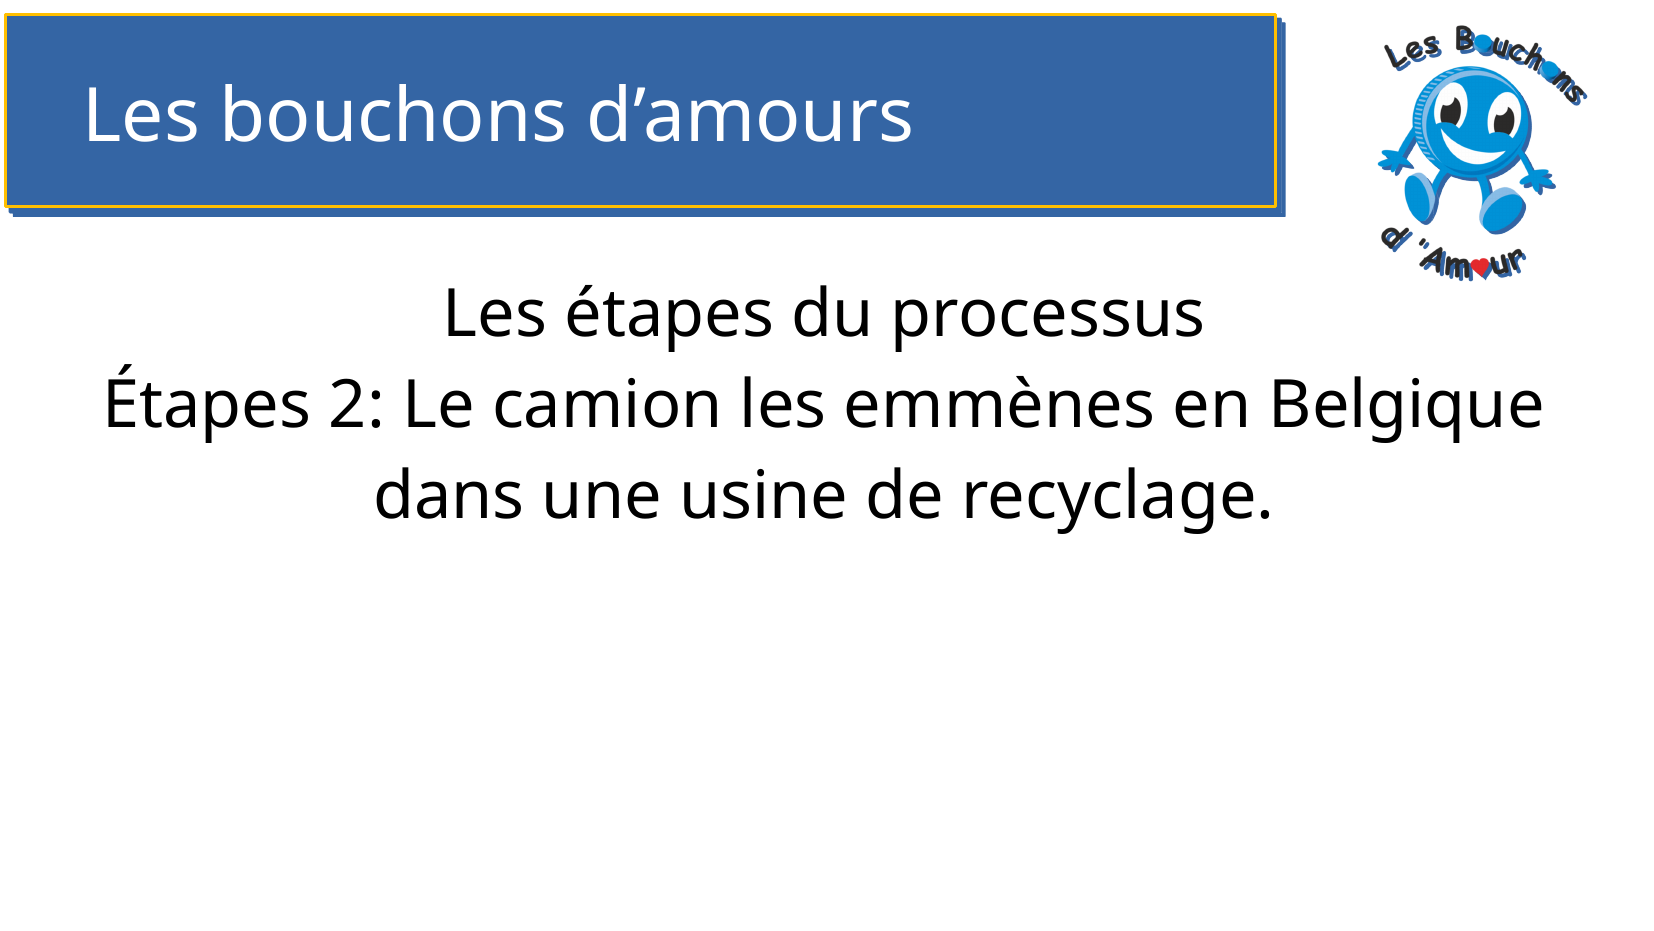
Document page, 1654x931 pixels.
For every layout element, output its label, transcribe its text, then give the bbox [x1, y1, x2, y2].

title Les bouchons d’amours [82, 35, 1235, 189]
subtitle Les étapes du processus Étapes 2: Le camion les emmènes en Belgique dans une usine de recyclage. [86, 265, 1563, 827]
picture [1342, 9, 1595, 296]
